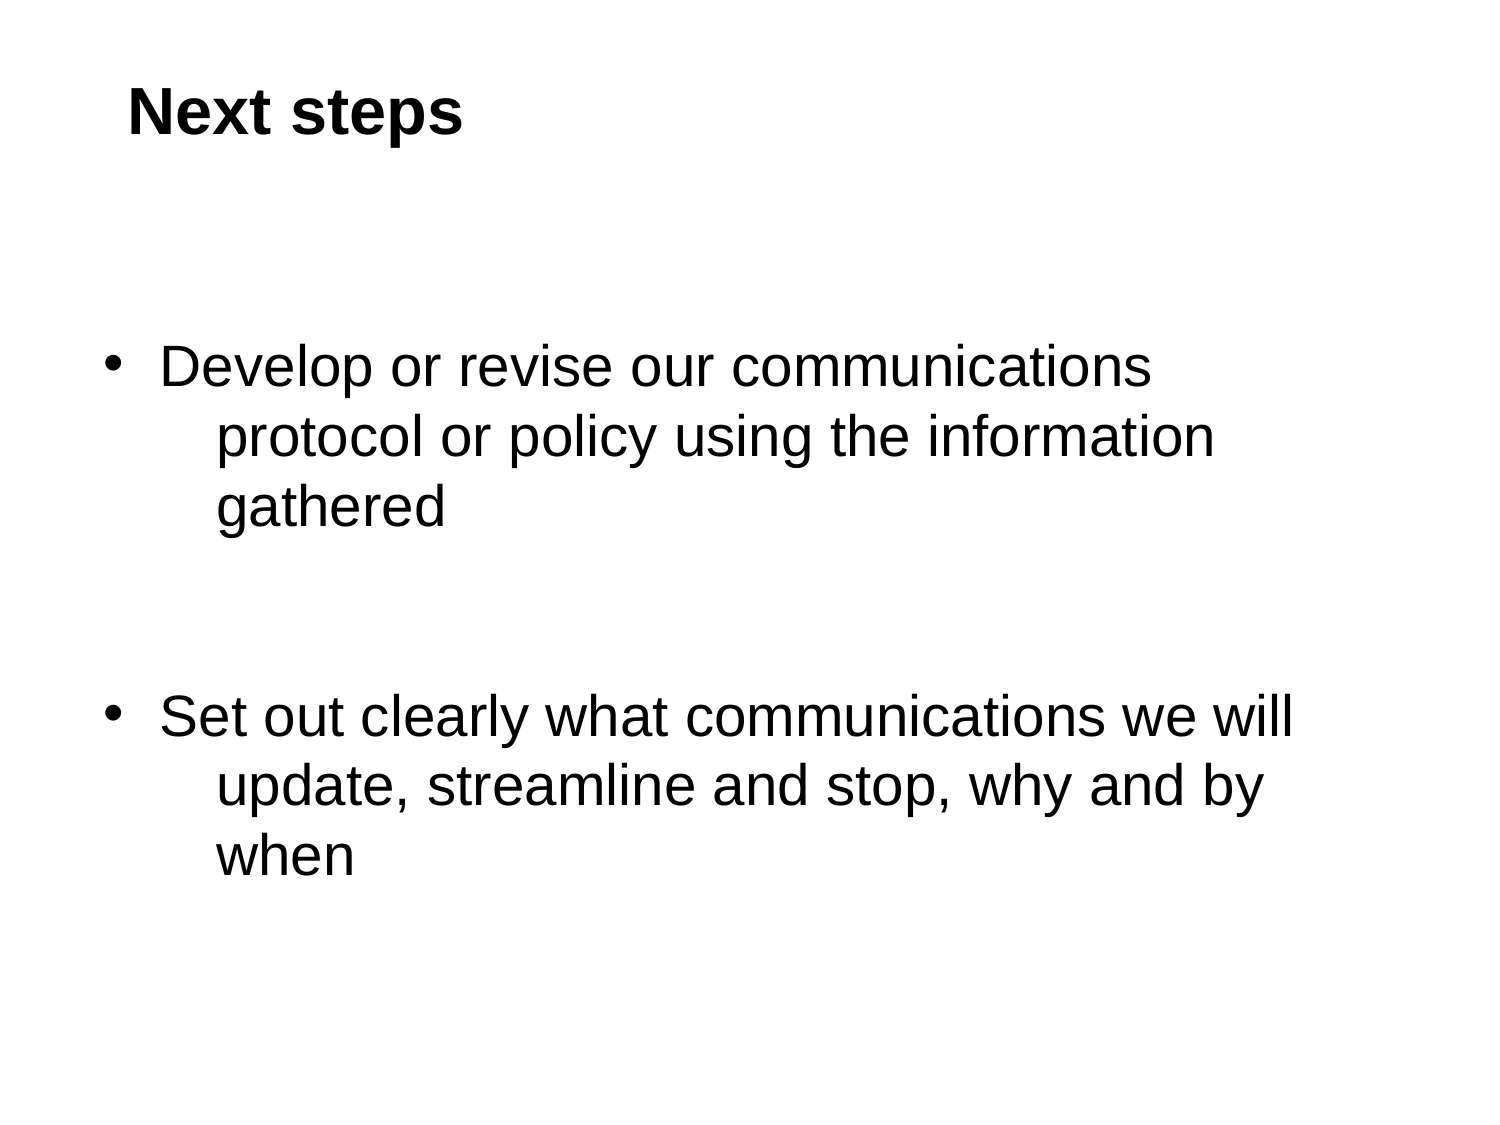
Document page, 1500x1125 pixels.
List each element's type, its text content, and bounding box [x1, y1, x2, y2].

title Next steps [112, 54, 1388, 161]
text_box Develop or revise our communications protocol or policy using the information gathered Set out clearly what communications we will update, streamline and stop, why and by when [89, 320, 1388, 945]
